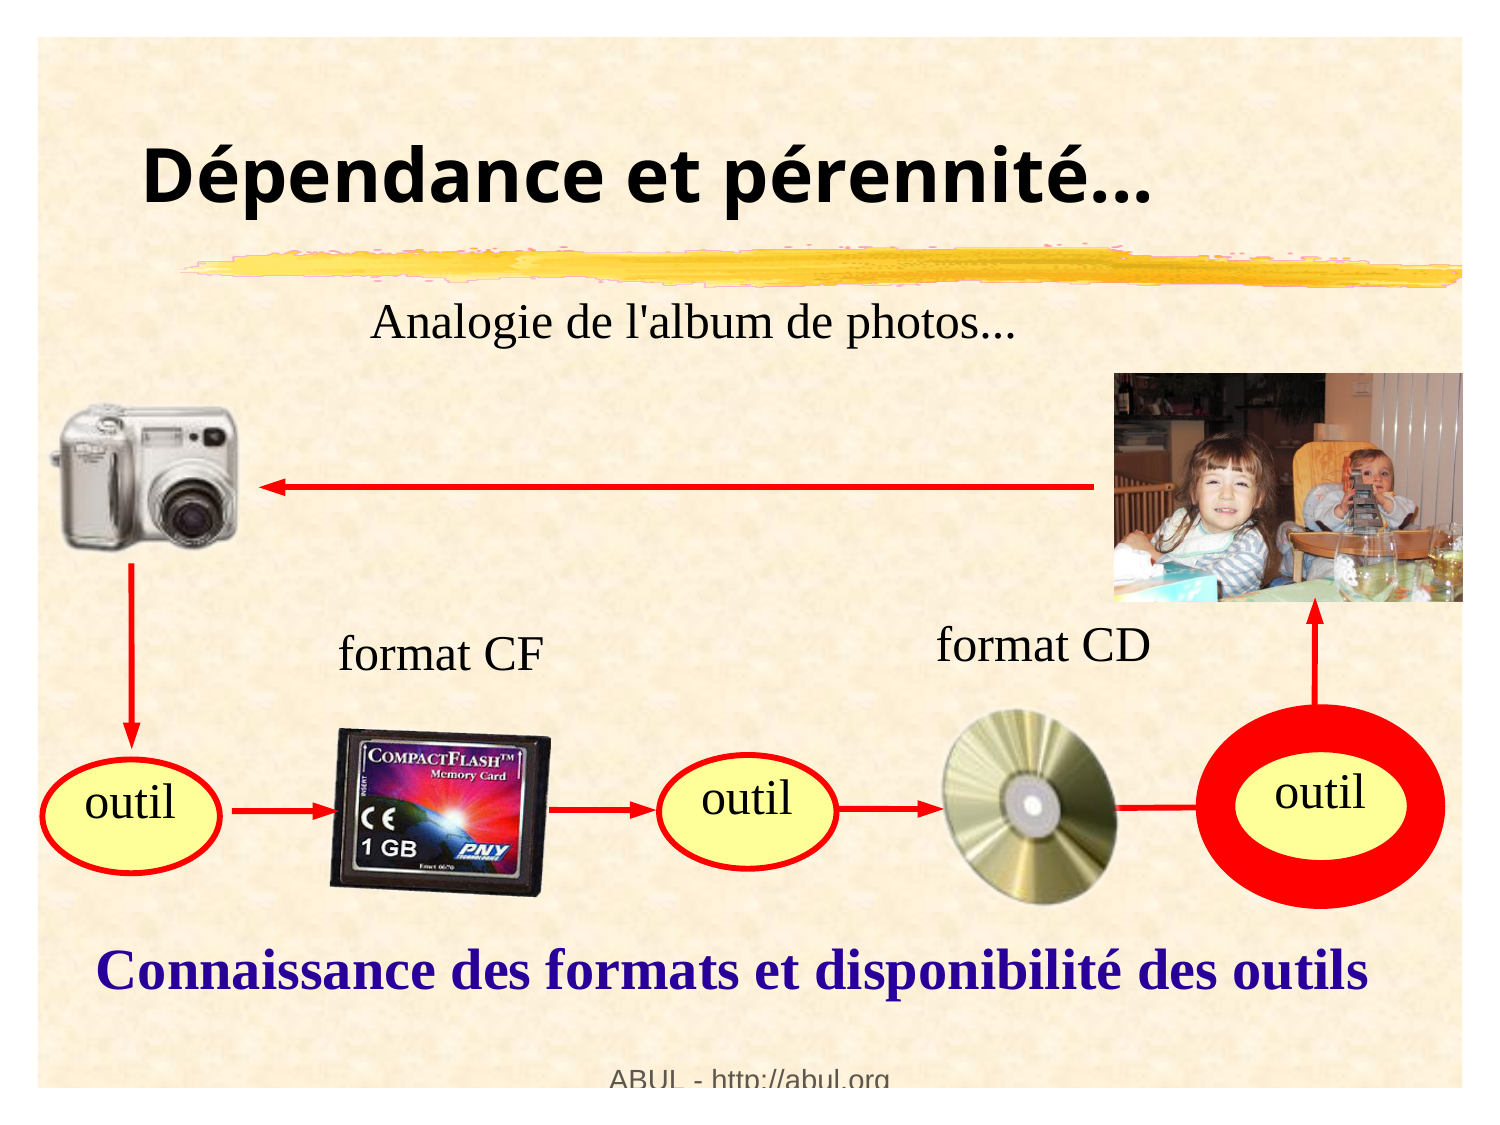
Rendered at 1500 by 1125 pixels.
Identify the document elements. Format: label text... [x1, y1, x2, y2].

text_box outil [701, 769, 806, 842]
text_box outil [1274, 764, 1379, 836]
text_box [1198, 707, 1443, 906]
text_box Analogie de l'album de photos... [369, 293, 1189, 366]
picture [633, 1081, 643, 1088]
picture [37, 37, 1463, 1088]
text_box [42, 759, 220, 874]
picture [806, 1076, 813, 1088]
picture [732, 1076, 737, 1088]
picture [878, 1076, 886, 1088]
picture [716, 1076, 723, 1088]
picture [614, 1073, 621, 1082]
picture [852, 1076, 860, 1088]
text_box [659, 754, 837, 869]
picture [633, 1072, 642, 1078]
text_box format CD [935, 617, 1192, 689]
picture [612, 1084, 624, 1088]
text_box outil [84, 774, 190, 846]
picture [748, 1076, 755, 1088]
title Dépendance et pérennité... [125, 37, 1372, 310]
picture [788, 1082, 795, 1088]
text_box format CF [337, 625, 586, 698]
text_box Connaissance des formats et disponibilité des outils [95, 937, 1463, 1046]
